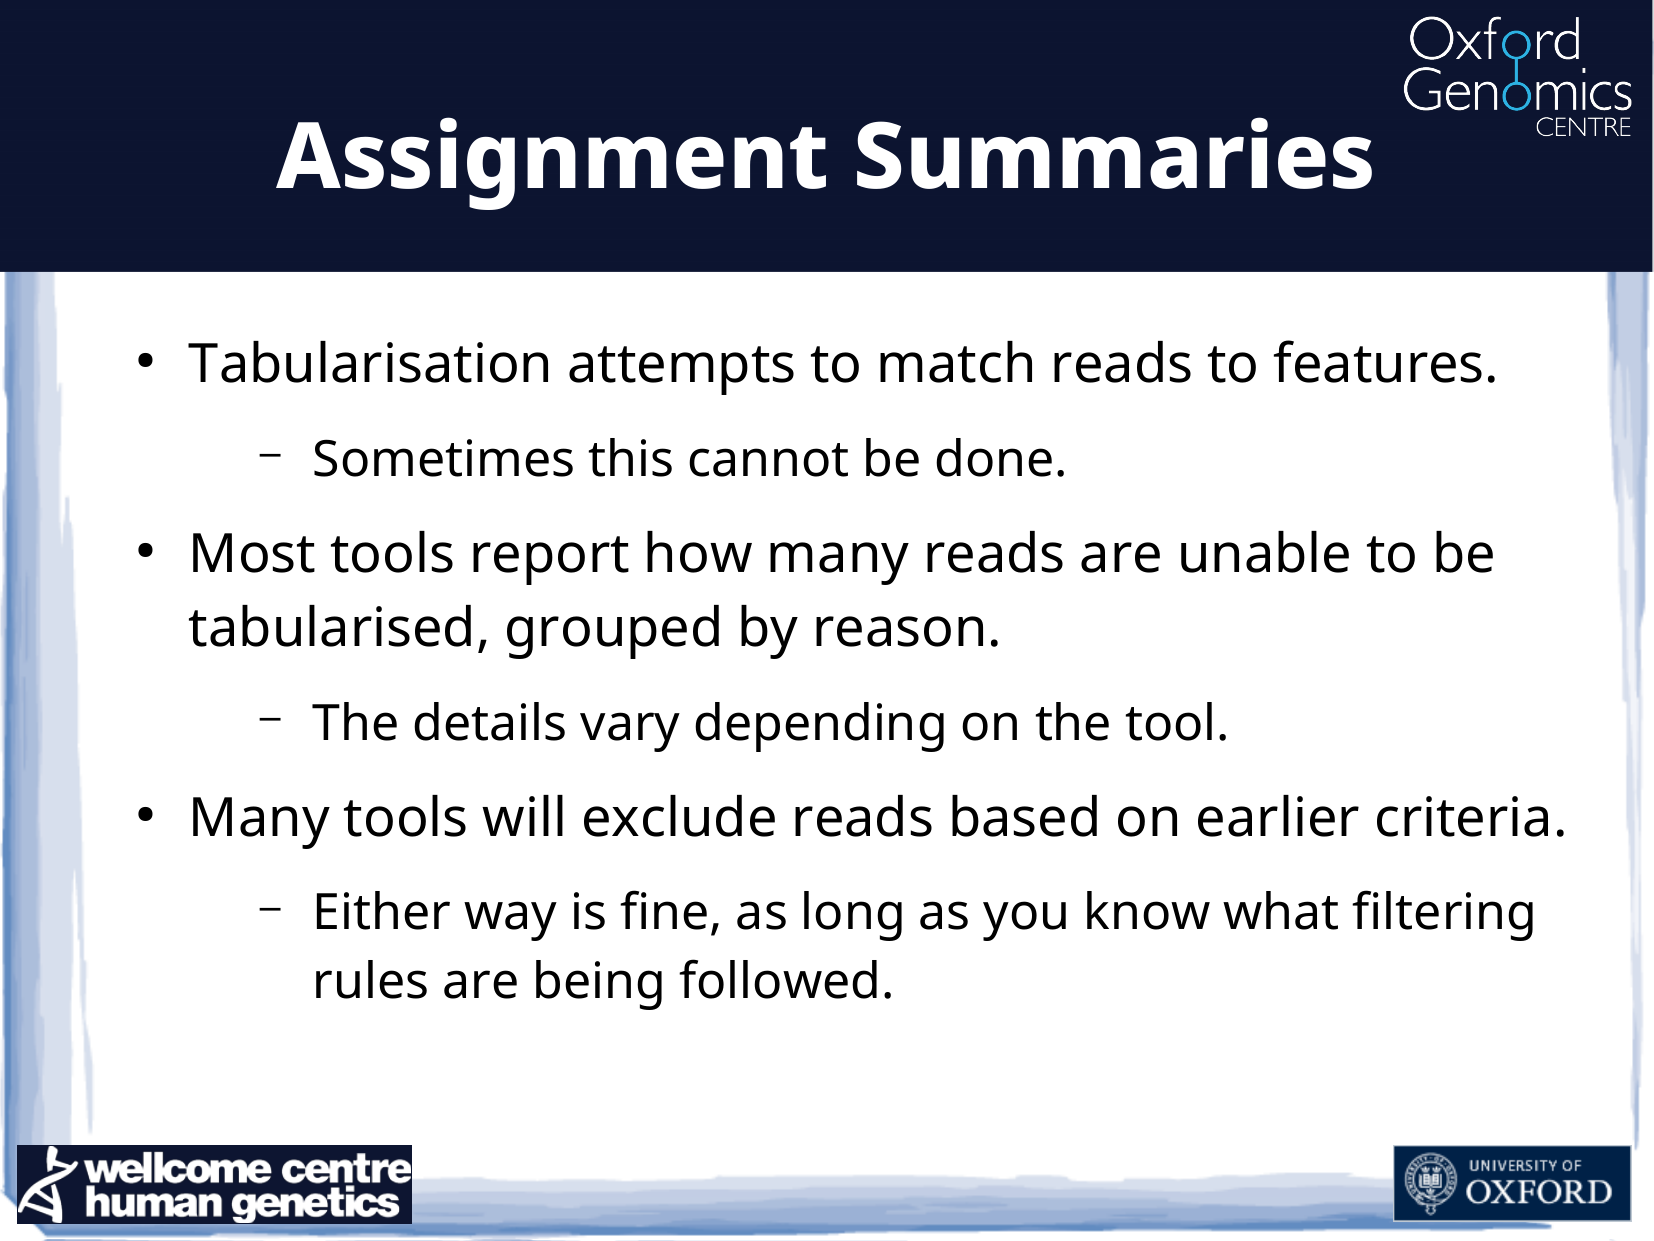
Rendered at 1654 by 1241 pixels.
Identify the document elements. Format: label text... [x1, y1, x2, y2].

title Assignment Summaries [82, 49, 1571, 257]
list Tabularisation attempts to match reads to features. Sometimes this cannot be done. Most tools report how many reads are unable to be tabularised, grouped by reason. The details vary depending on the tool. Many tools will exclude reads based on earlier criteria. Either way is fine, as long as you know what filtering rules are being followed. [118, 324, 1571, 1045]
picture [0, 0, 1654, 1241]
